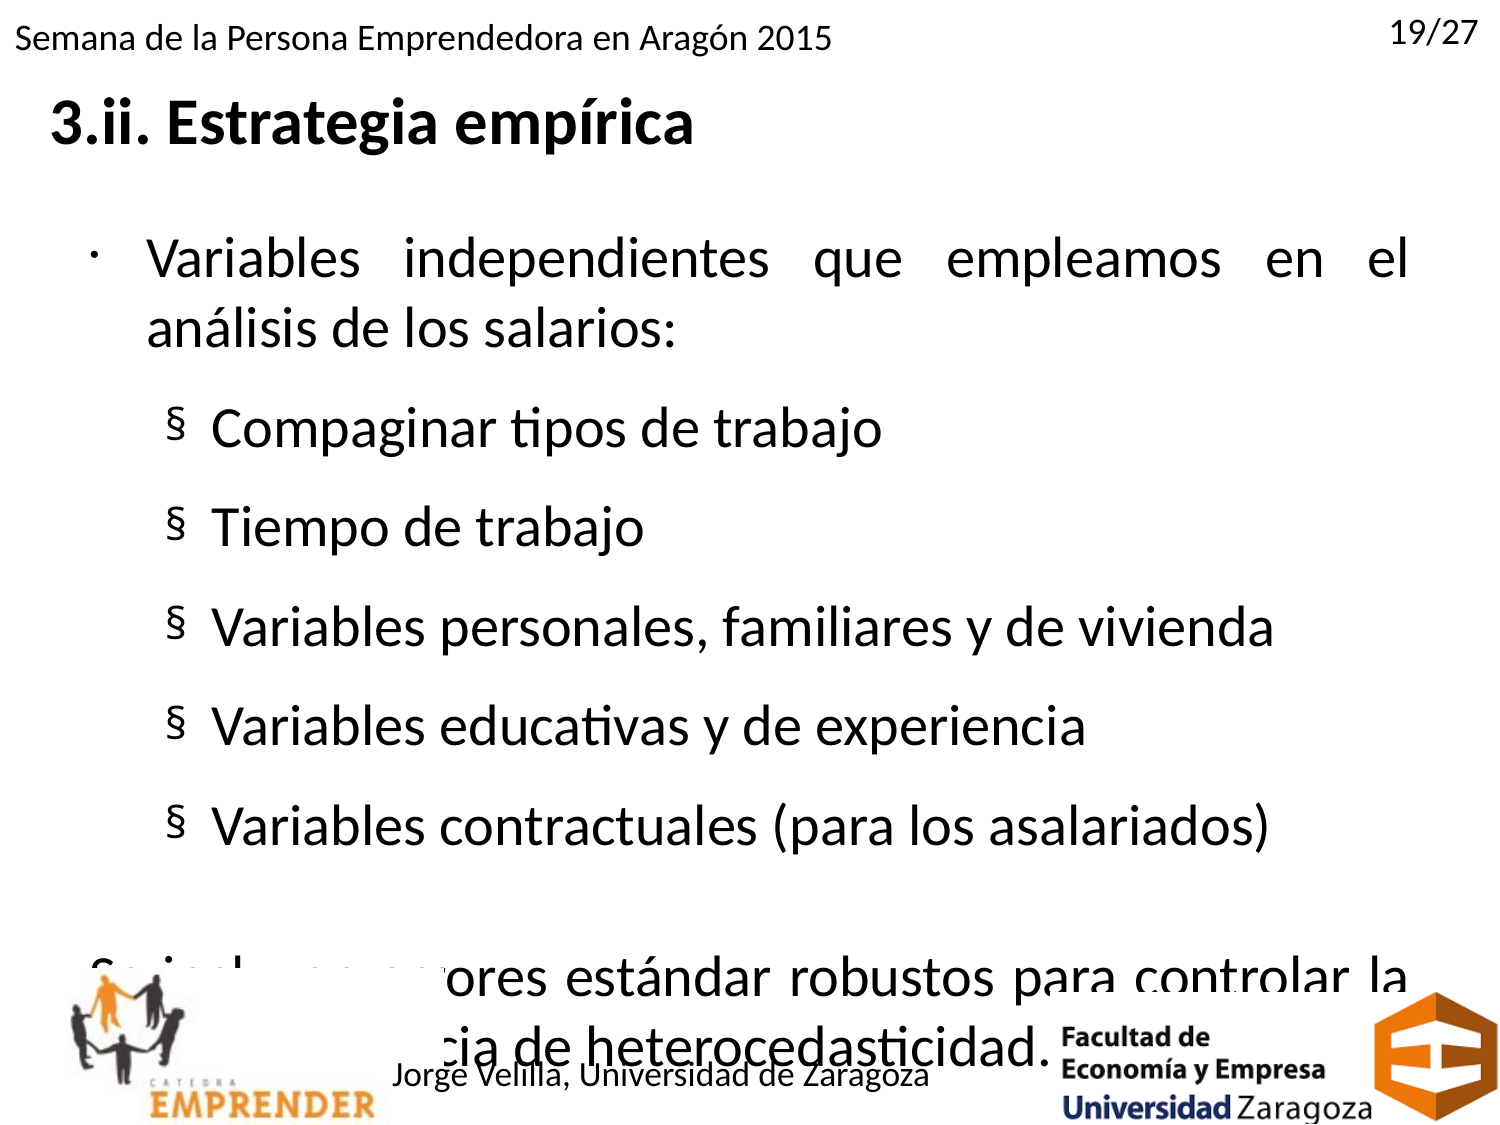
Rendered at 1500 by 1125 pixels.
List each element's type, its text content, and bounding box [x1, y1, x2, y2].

picture [0, 968, 444, 1125]
slide_number <número>/27 [1373, 0, 1500, 57]
text_box 3.ii. Estrategia empírica [34, 70, 711, 211]
text_box Jorge Velilla, Universidad de Zaragoza [377, 1043, 946, 1101]
picture [1050, 992, 1500, 1124]
text_box Semana de la Persona Emprendedora en Aragón 2015 [0, 5, 857, 66]
list Variables independientes que empleamos en el análisis de los salarios: Compaginar tipos de trabajo Tiempo de trabajo Variables personales, familiares y de vivienda Variables educativas y de experiencia Variables contractuales (para los asalariados) Se incluyen errores estándar robustos para controlar la posible presencia de heterocedasticidad. [75, 212, 1425, 993]
